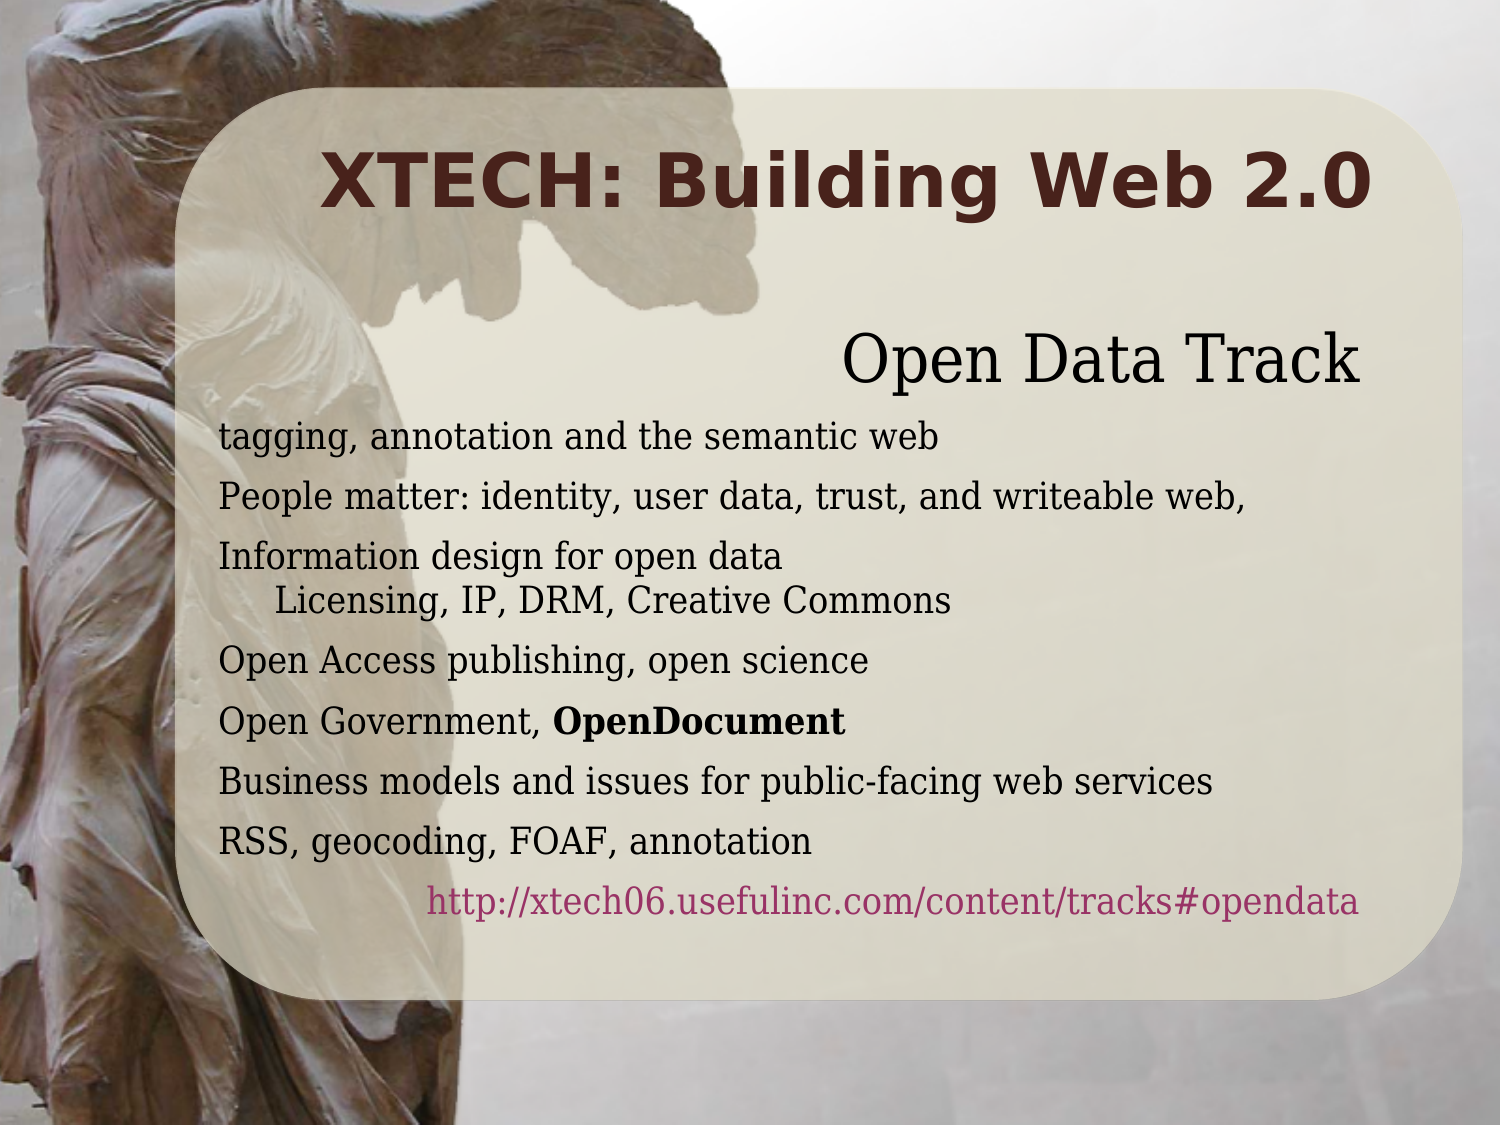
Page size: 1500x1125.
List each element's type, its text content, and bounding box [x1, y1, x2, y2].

list Open Data Track tagging, annotation and the semantic web People matter: identity, user data, trust, and writeable web, Information design for open data Licensing, IP, DRM, Creative Commons Open Access publishing, open science Open Government, OpenDocument Business models and issues for public-facing web services RSS, geocoding, FOAF, annotation http://xtech06.usefulinc.com/content/tracks#opendata [150, 312, 1375, 988]
title XTECH: Building Web 2.0 [200, 83, 1375, 280]
picture [0, 0, 1500, 1125]
